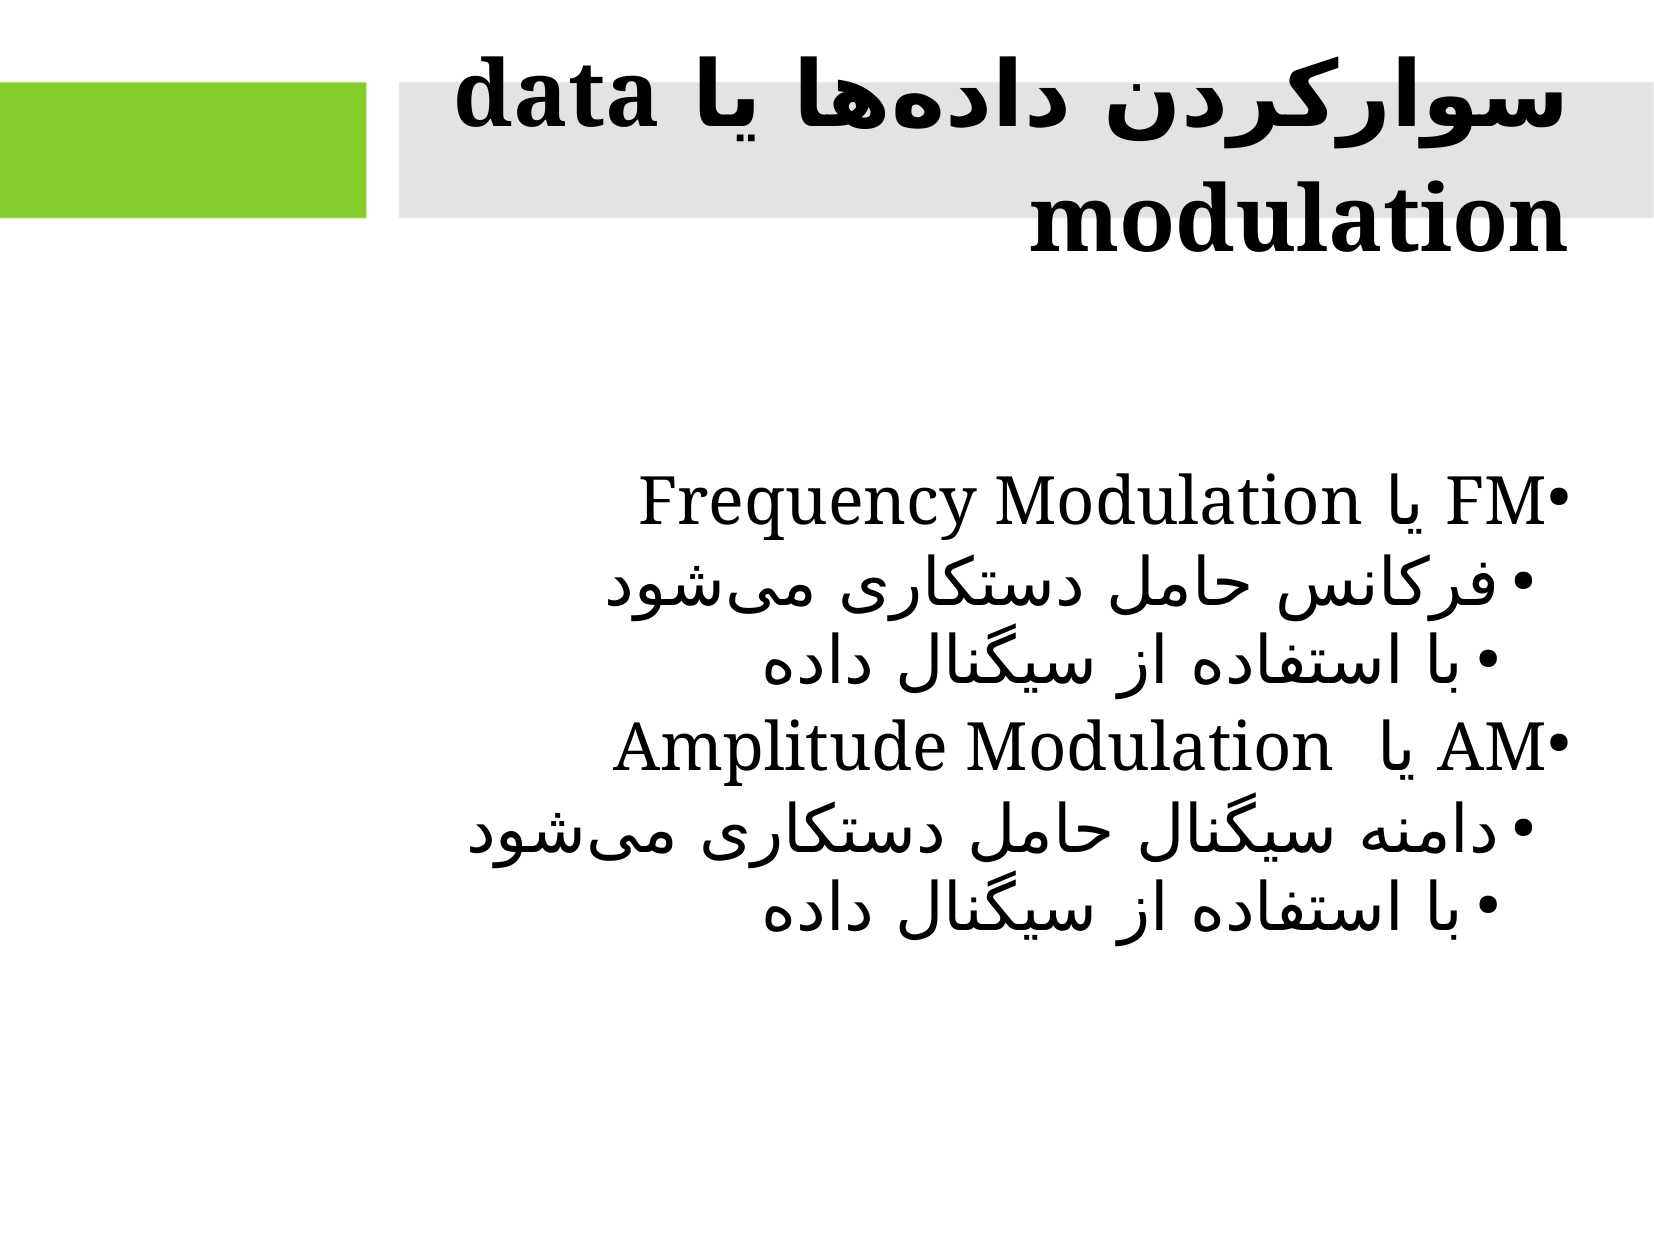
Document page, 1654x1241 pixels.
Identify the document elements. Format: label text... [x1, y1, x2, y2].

subtitle FM یا Frequency Modulation فرکانس حامل دستکاری می‌شود با استفاده از سیگنال داده AM یا Amplitude Modulation دامنه سیگنال حامل دستکاری می‌شود با استفاده از سیگنال داده [82, 290, 1571, 1109]
title سوارکردن داده‌ها یا data modulation [82, 49, 1571, 257]
picture [0, 0, 1654, 1241]
